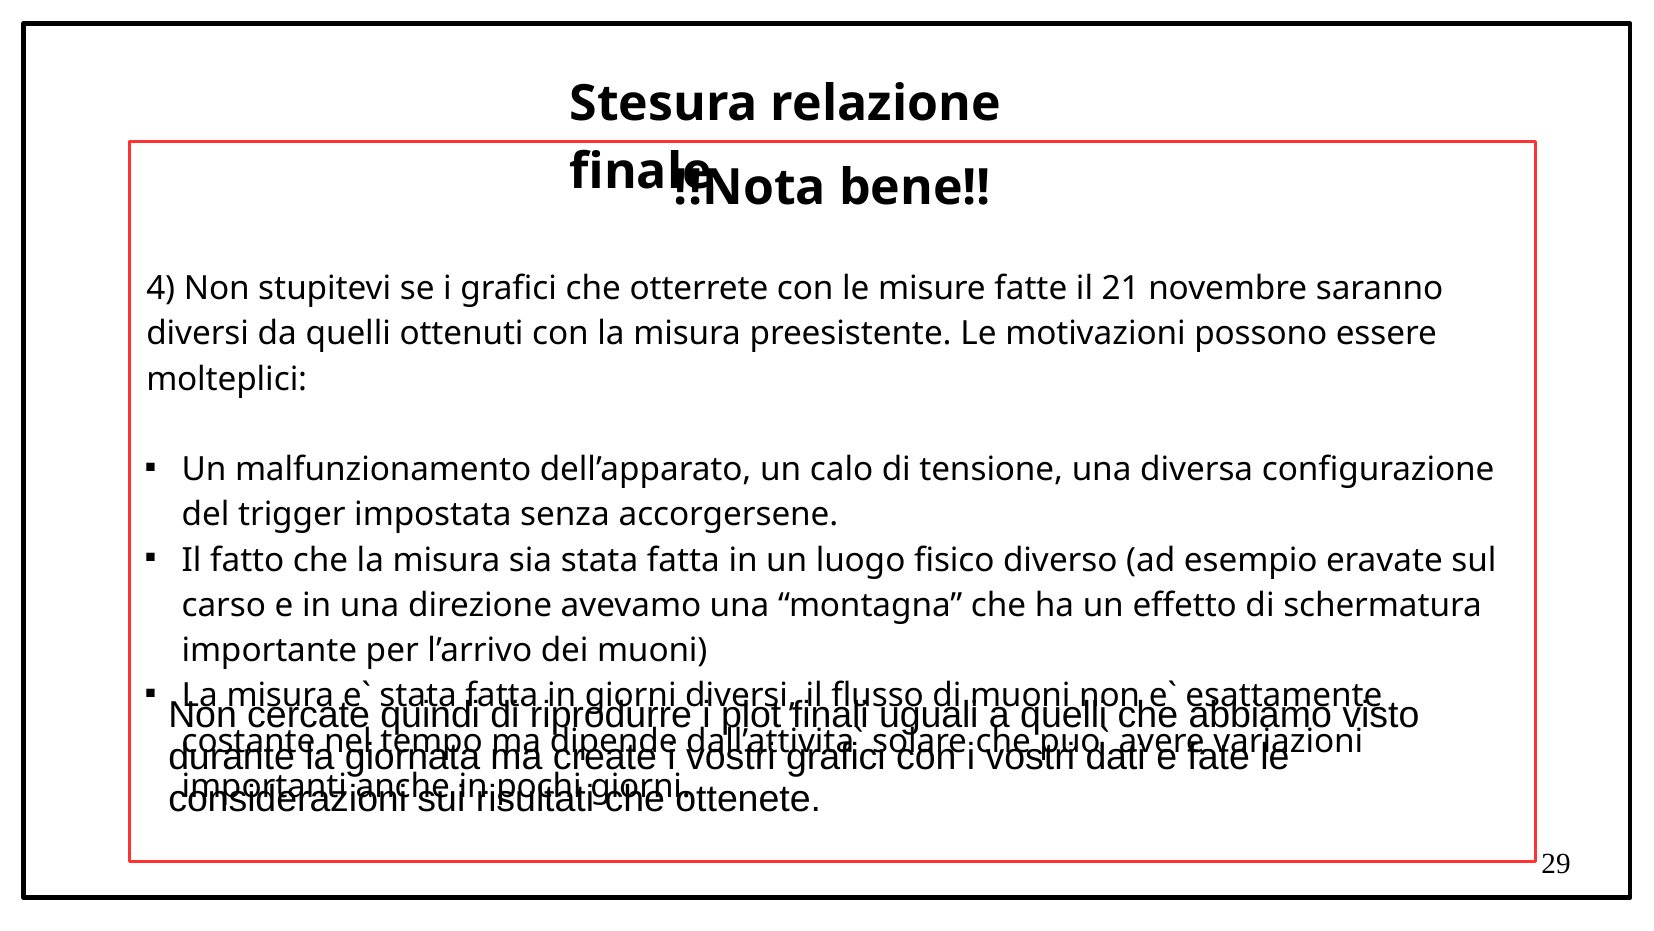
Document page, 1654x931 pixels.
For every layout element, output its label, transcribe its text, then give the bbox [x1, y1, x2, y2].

text_box Non cercate quindi di riprodurre i plot finali uguali a quelli che abbiamo visto durante la giornata ma create i vostri grafici con i vostri dati e fate le considerazioni sui risultati che ottenete. [153, 685, 1524, 869]
text_box !!Nota bene!! 4) Non stupitevi se i grafici che otterrete con le misure fatte il 21 novembre saranno diversi da quelli ottenuti con la misura preesistente. Le motivazioni possono essere molteplici: Un malfunzionamento dell’apparato, un calo di tensione, una diversa configurazione del trigger impostata senza accorgersene. Il fatto che la misura sia stata fatta in un luogo fisico diverso (ad esempio eravate sul carso e in una direzione avevamo una “montagna” che ha un effetto di schermatura importante per l’arrivo dei muoni) La misura e` stata fatta in giorni diversi, il flusso di muoni non e` esattamente costante nel tempo ma dipende dall’attivita` solare che puo` avere variazioni importanti anche in pochi giorni. [129, 141, 1536, 839]
text_box Stesura relazione finale [555, 59, 1158, 130]
